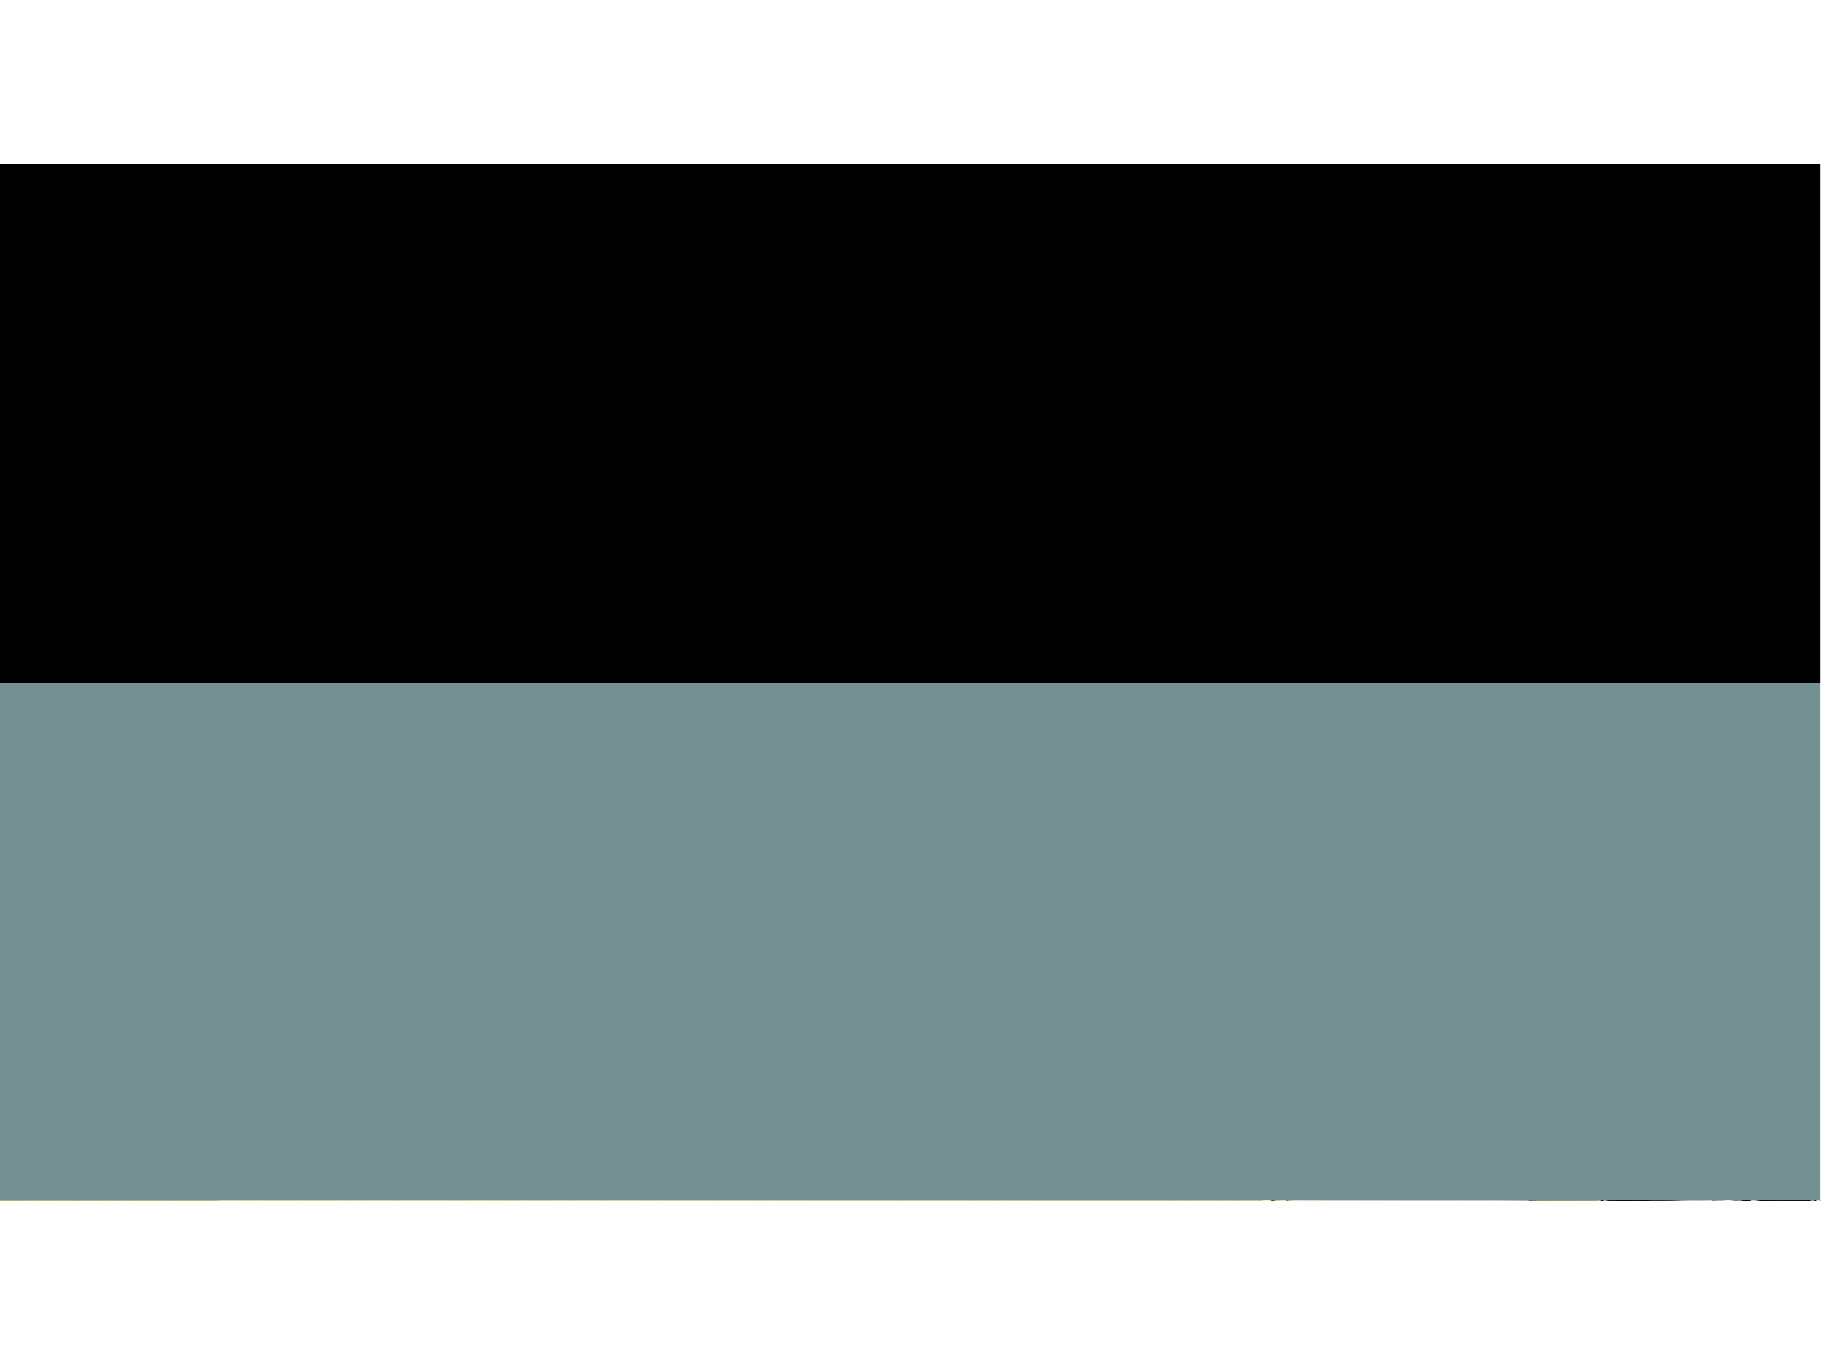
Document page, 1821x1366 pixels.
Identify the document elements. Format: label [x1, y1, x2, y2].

text_box [0, 164, 1821, 683]
picture [0, 683, 1821, 1201]
